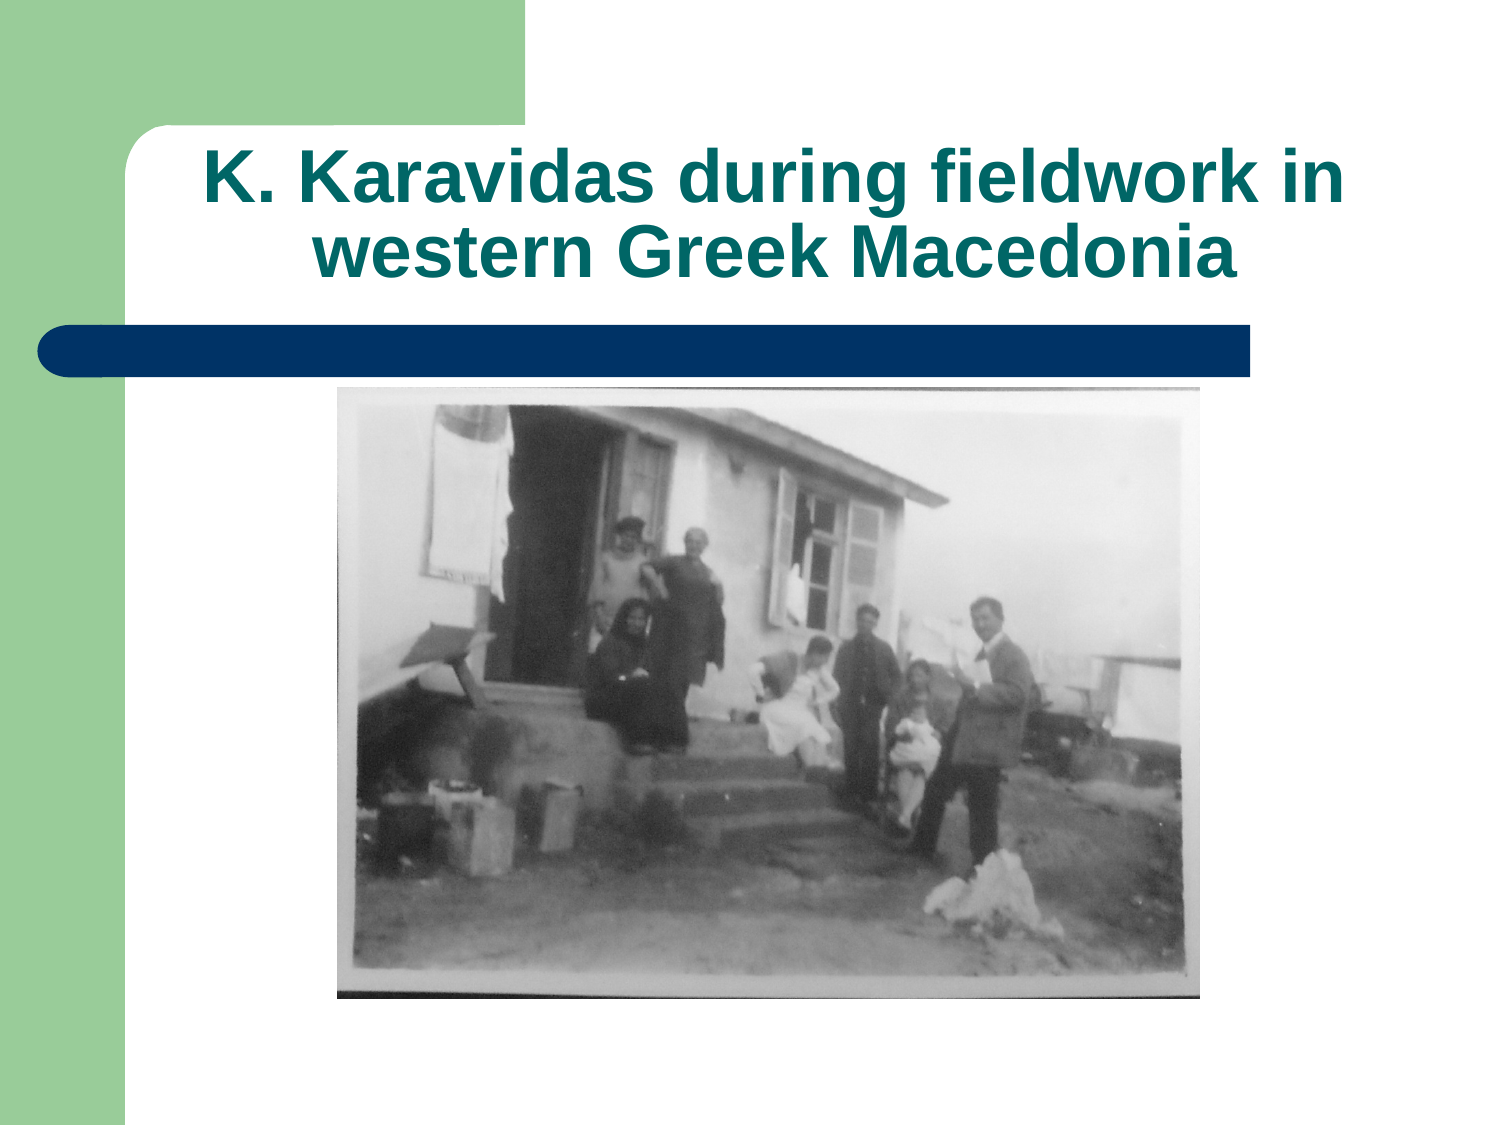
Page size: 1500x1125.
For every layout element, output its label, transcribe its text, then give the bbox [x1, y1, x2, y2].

text_box [337, 387, 1200, 999]
title K. Karavidas during fieldwork in western Greek Macedonia [136, 126, 1414, 301]
